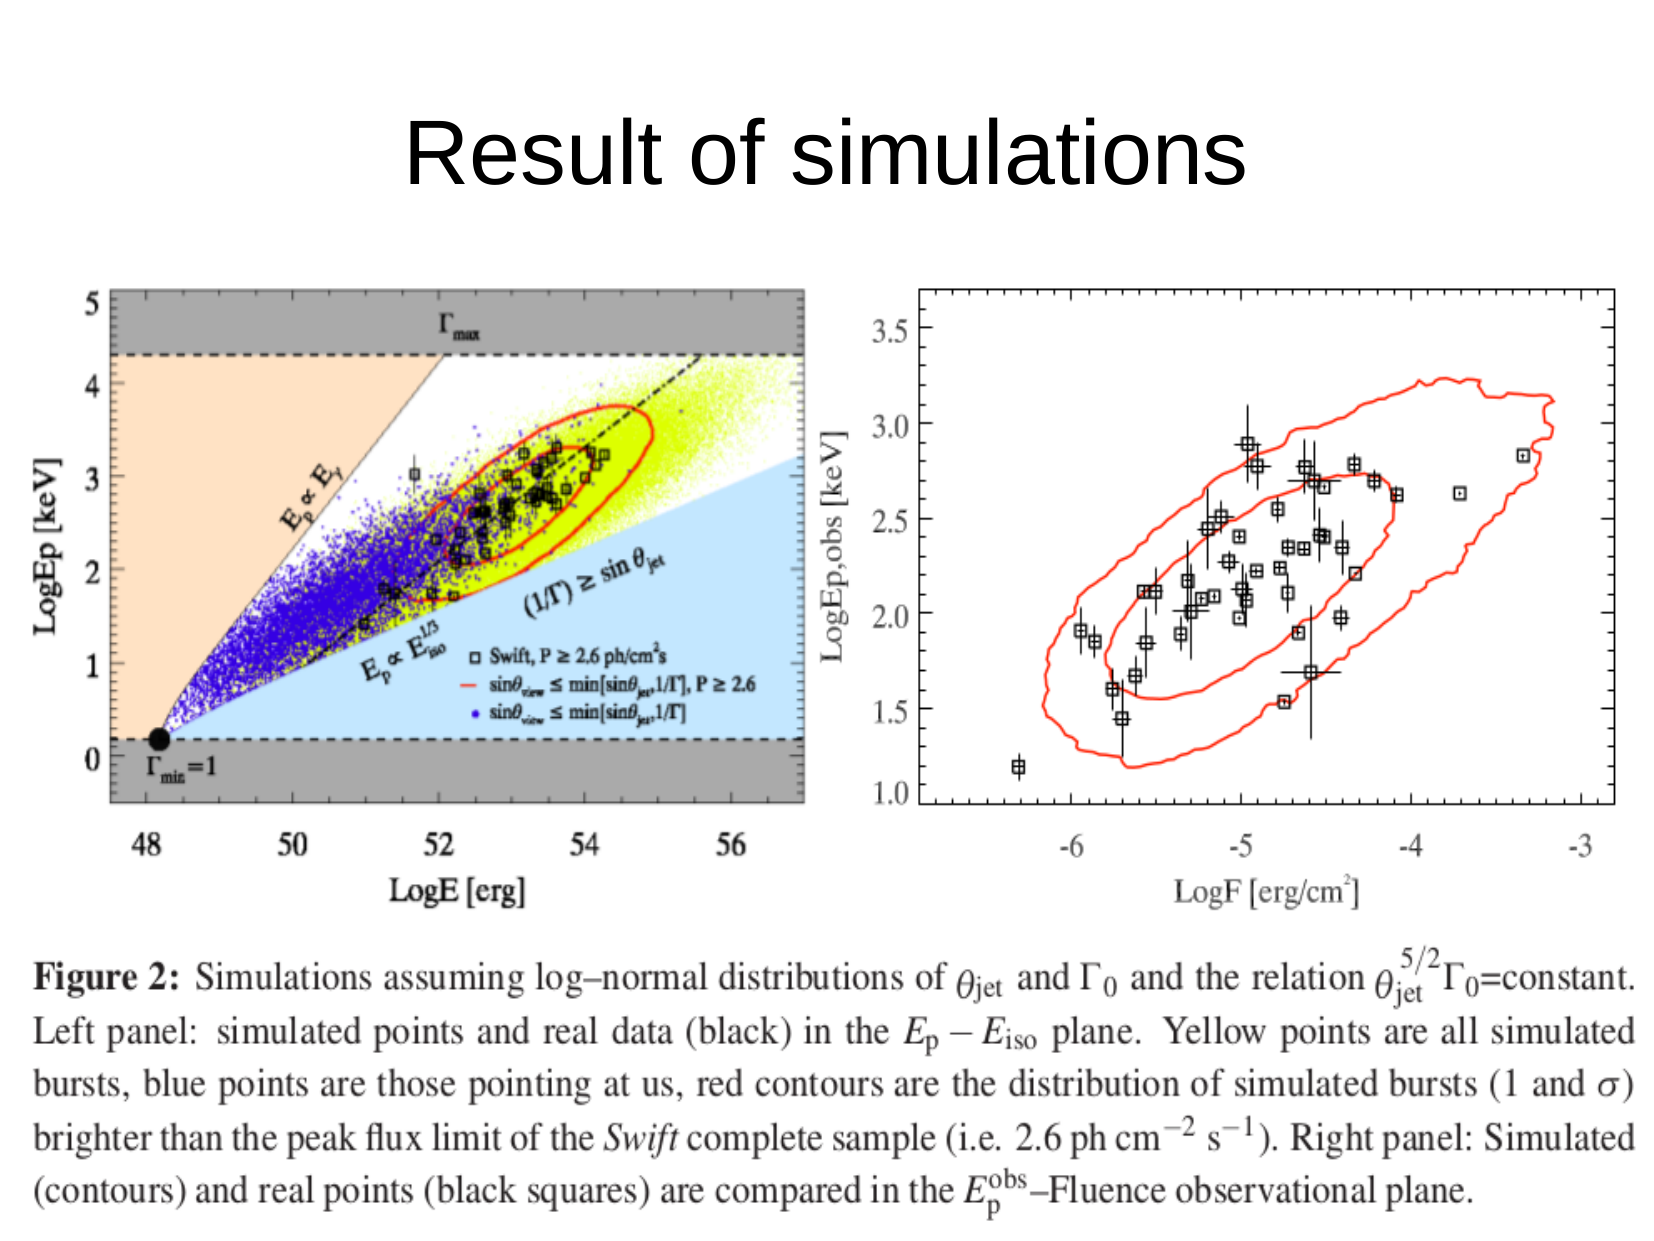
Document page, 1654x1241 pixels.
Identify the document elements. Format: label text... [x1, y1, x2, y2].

picture [0, 269, 1654, 1230]
title Result of simulations [82, 49, 1571, 257]
